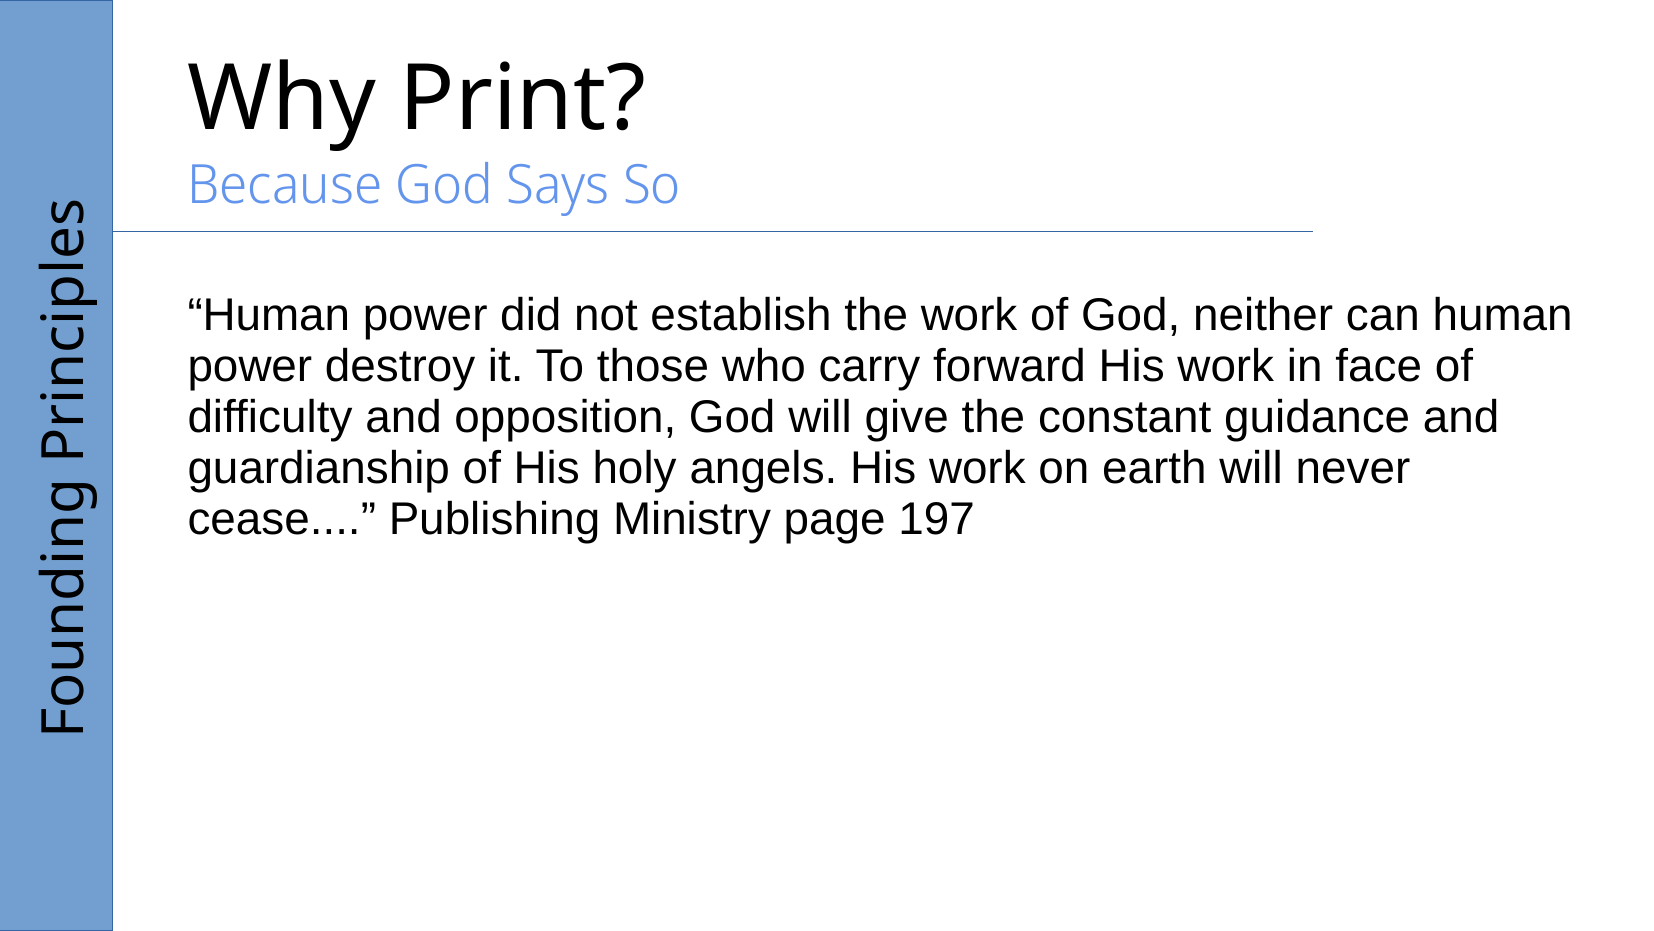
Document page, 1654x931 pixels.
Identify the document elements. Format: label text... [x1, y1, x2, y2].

text_box Founding Principles [13, 37, 105, 901]
text_box [0, 0, 113, 931]
title Because God Says So [187, 125, 1571, 239]
title Why Print? [187, 33, 1571, 125]
subtitle “Human power did not establish the work of God, neither can human power destroy it. To those who carry forward His work in face of difficulty and opposition, God will give the constant guidance and guardianship of His holy angels. His work on earth will never cease....” Publishing Ministry page 197 [187, 288, 1576, 863]
